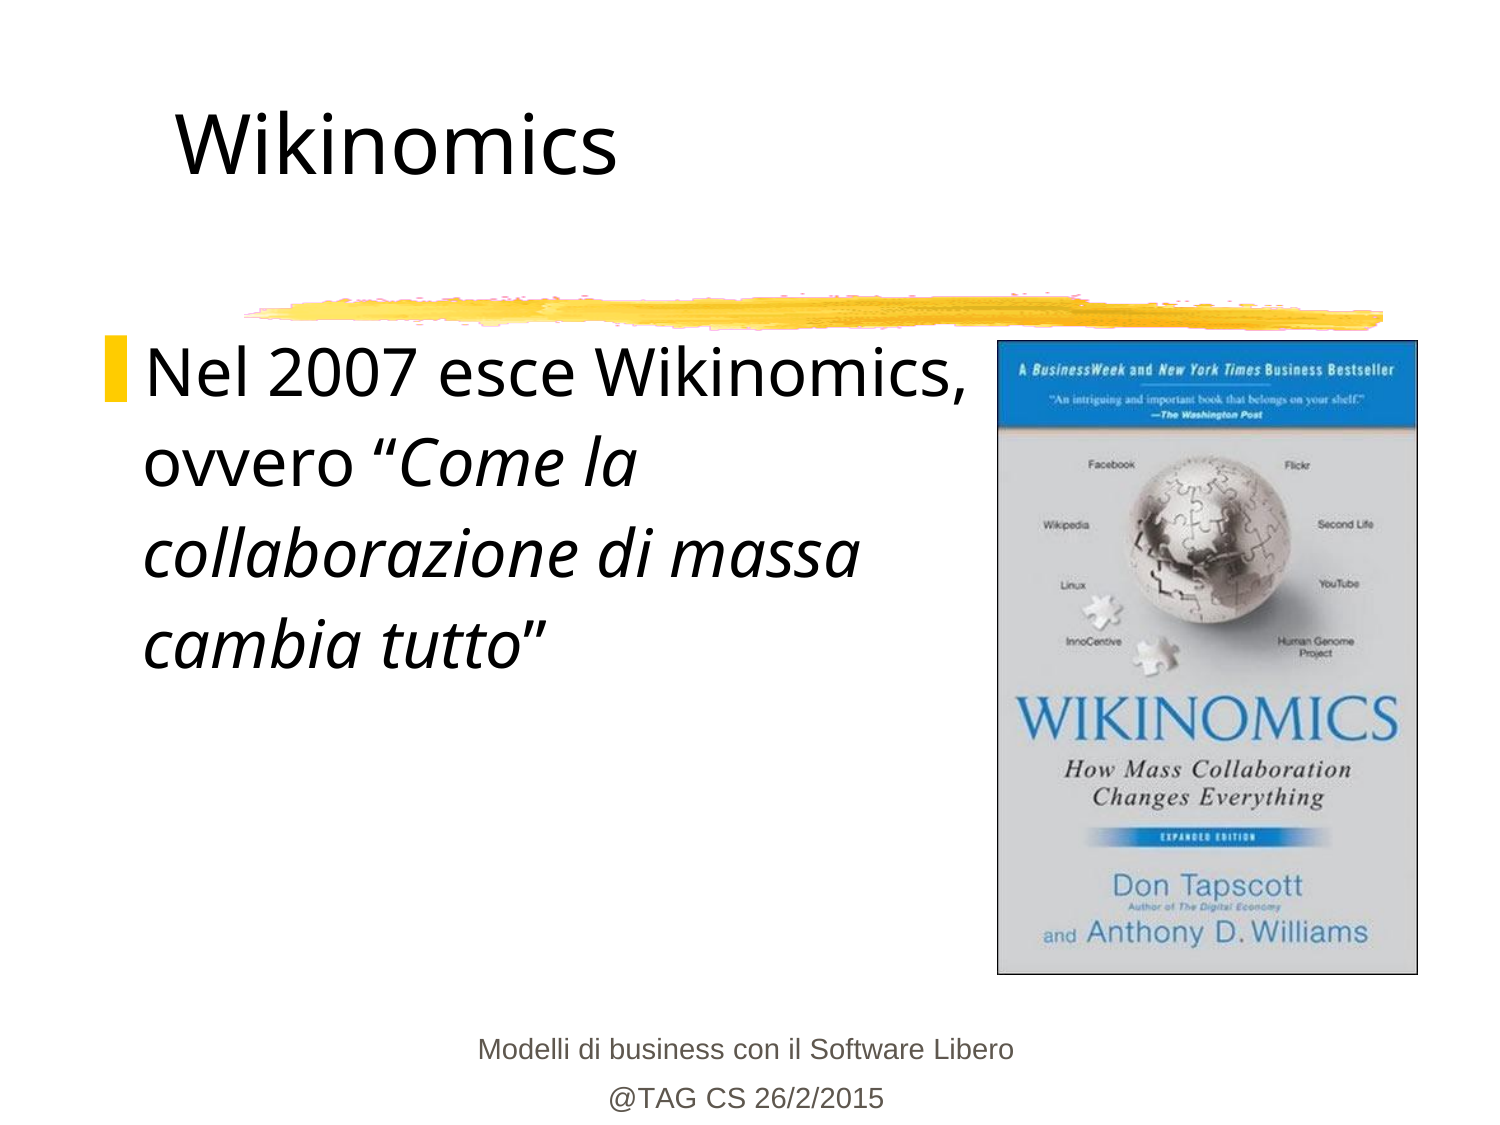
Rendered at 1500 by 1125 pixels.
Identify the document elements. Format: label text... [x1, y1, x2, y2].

picture [997, 340, 1418, 975]
list Nel 2007 esce Wikinomics, ovvero “Come la collaborazione di massa cambia tutto” [88, 324, 1011, 1020]
picture [244, 288, 1383, 339]
title Wikinomics [174, 0, 1327, 300]
